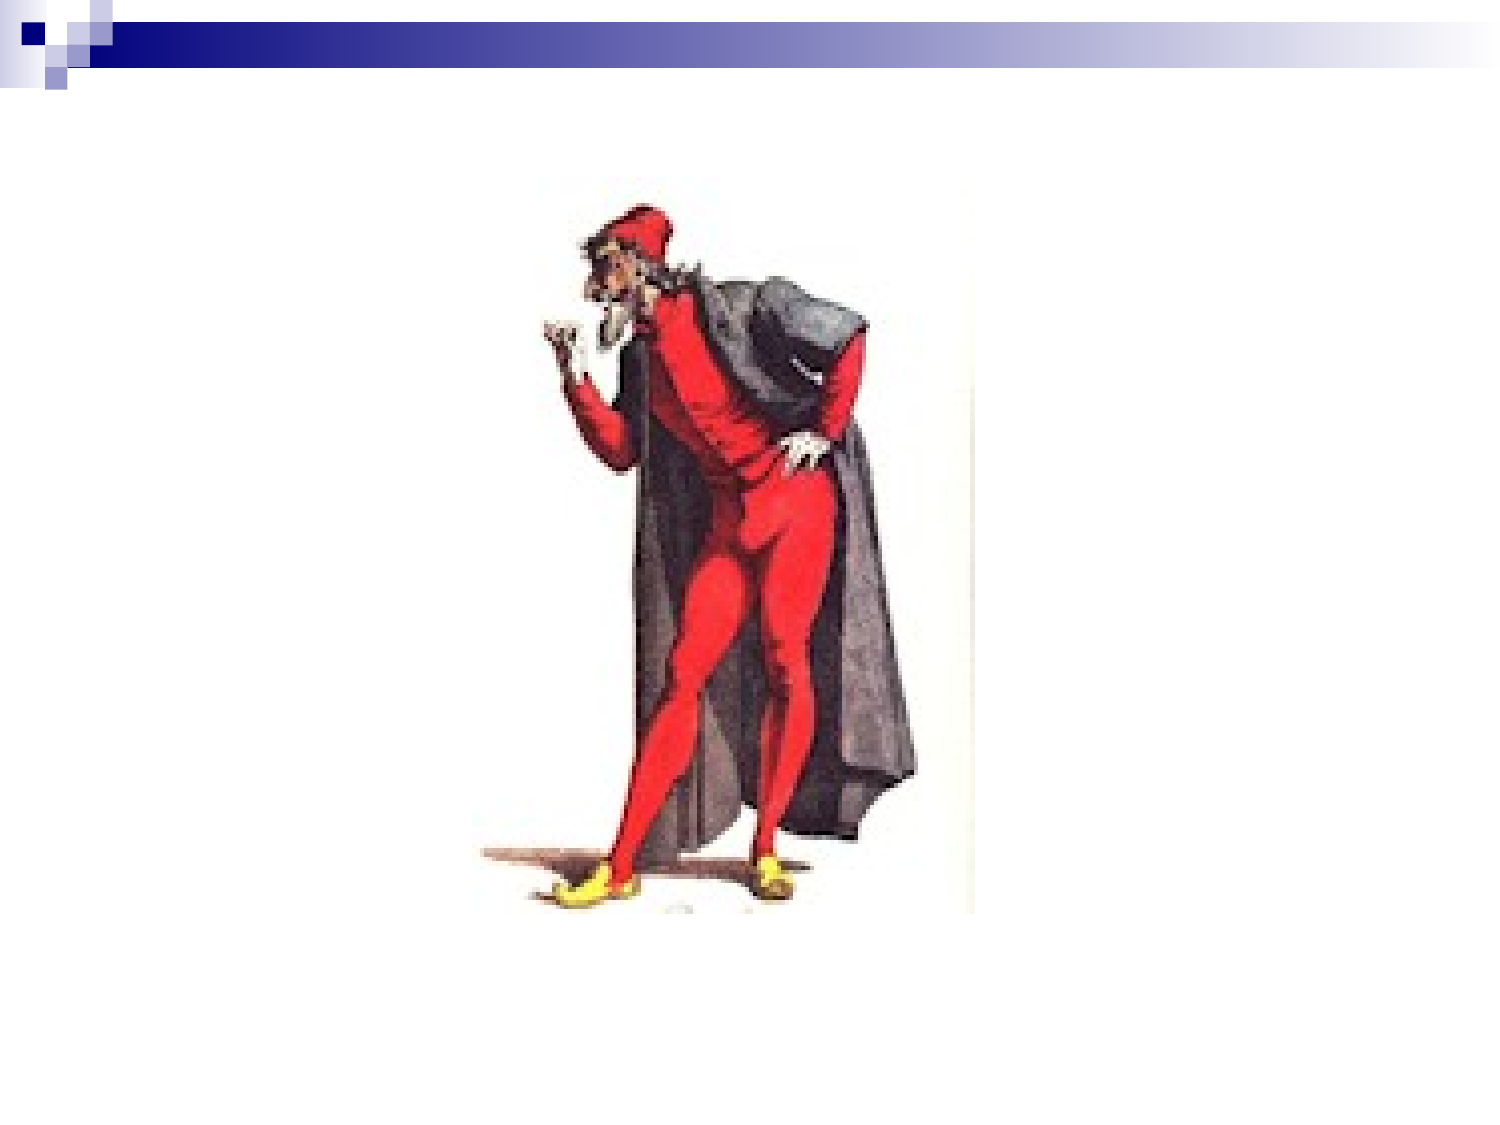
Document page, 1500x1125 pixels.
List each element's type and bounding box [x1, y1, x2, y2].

picture [472, 177, 975, 914]
